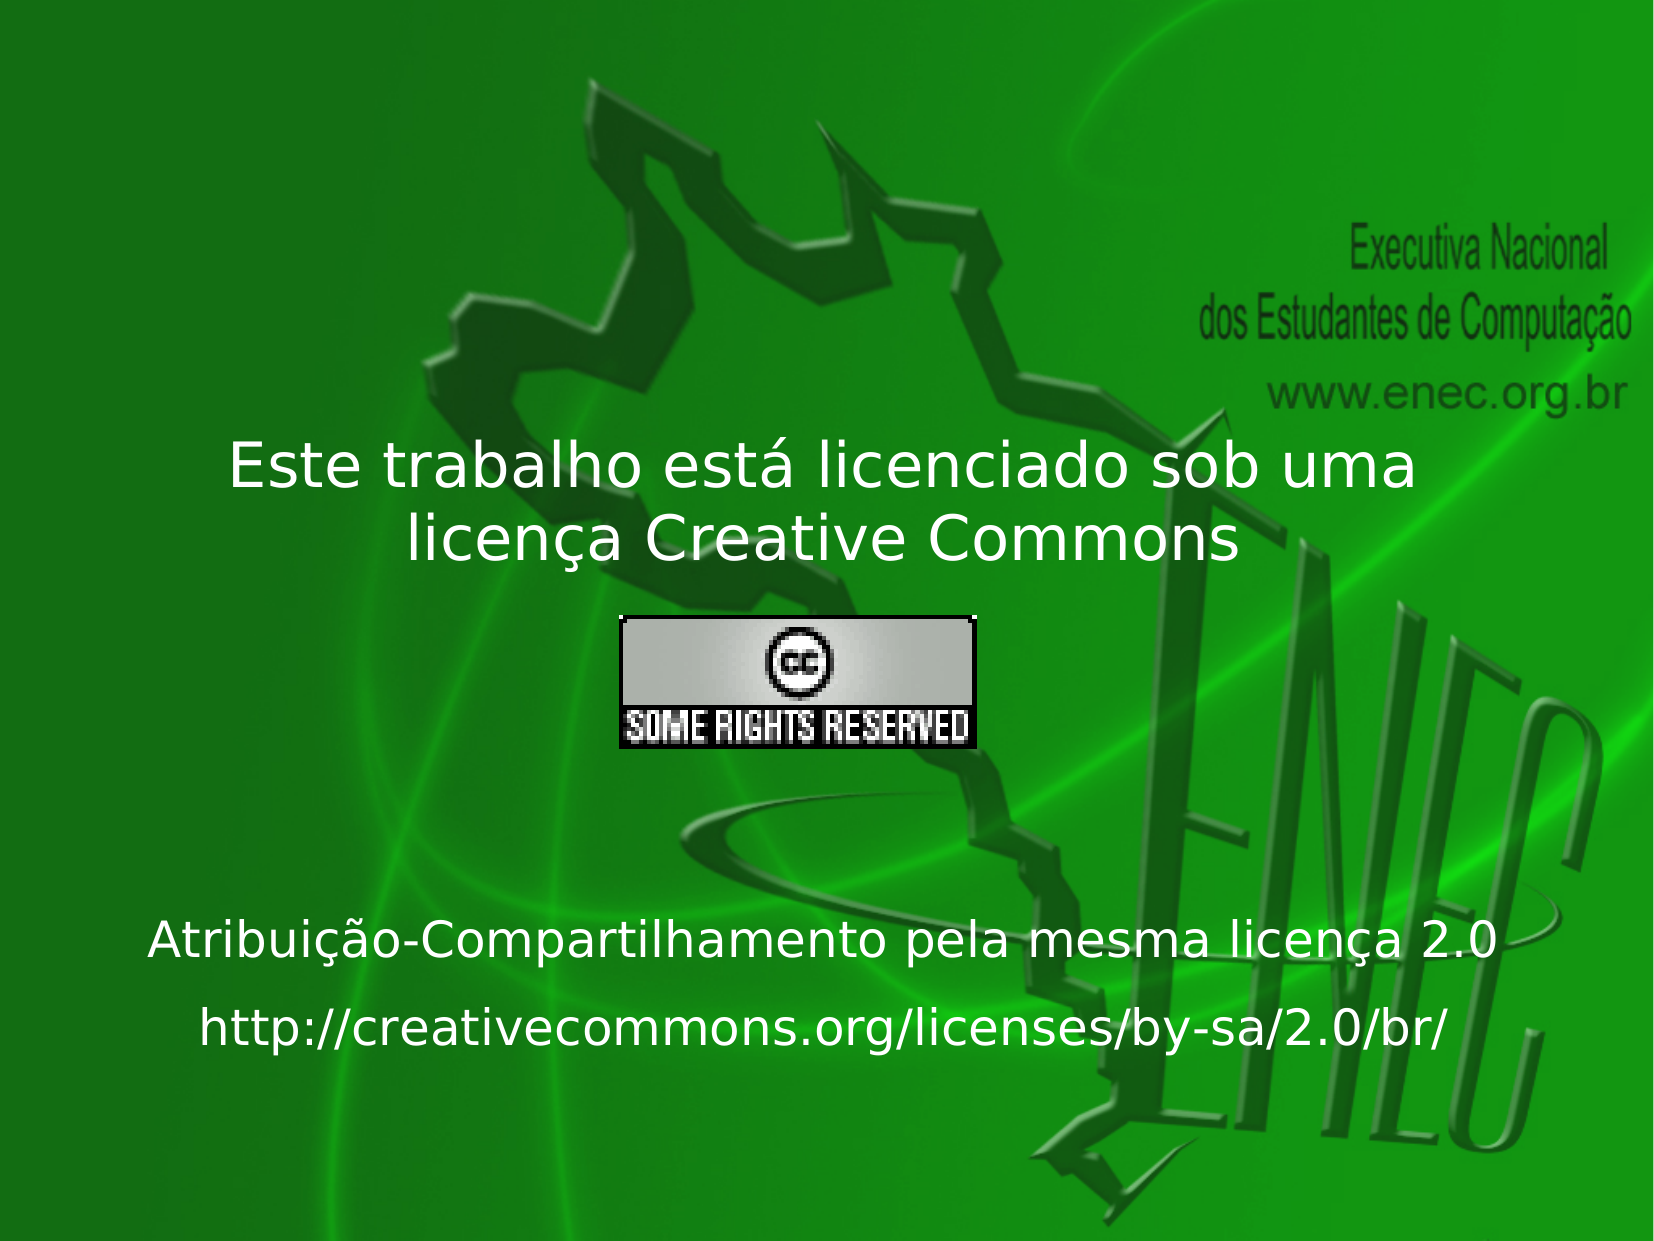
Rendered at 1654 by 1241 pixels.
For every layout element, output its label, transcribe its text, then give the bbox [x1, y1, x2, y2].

picture [0, 0, 1654, 1241]
list Este trabalho está licenciado sob uma licença Creative Commons Atribuição-Compartilhamento pela mesma licença 2.0 http://creativecommons.org/licenses/by-sa/2.0/br/ [118, 429, 1531, 1211]
